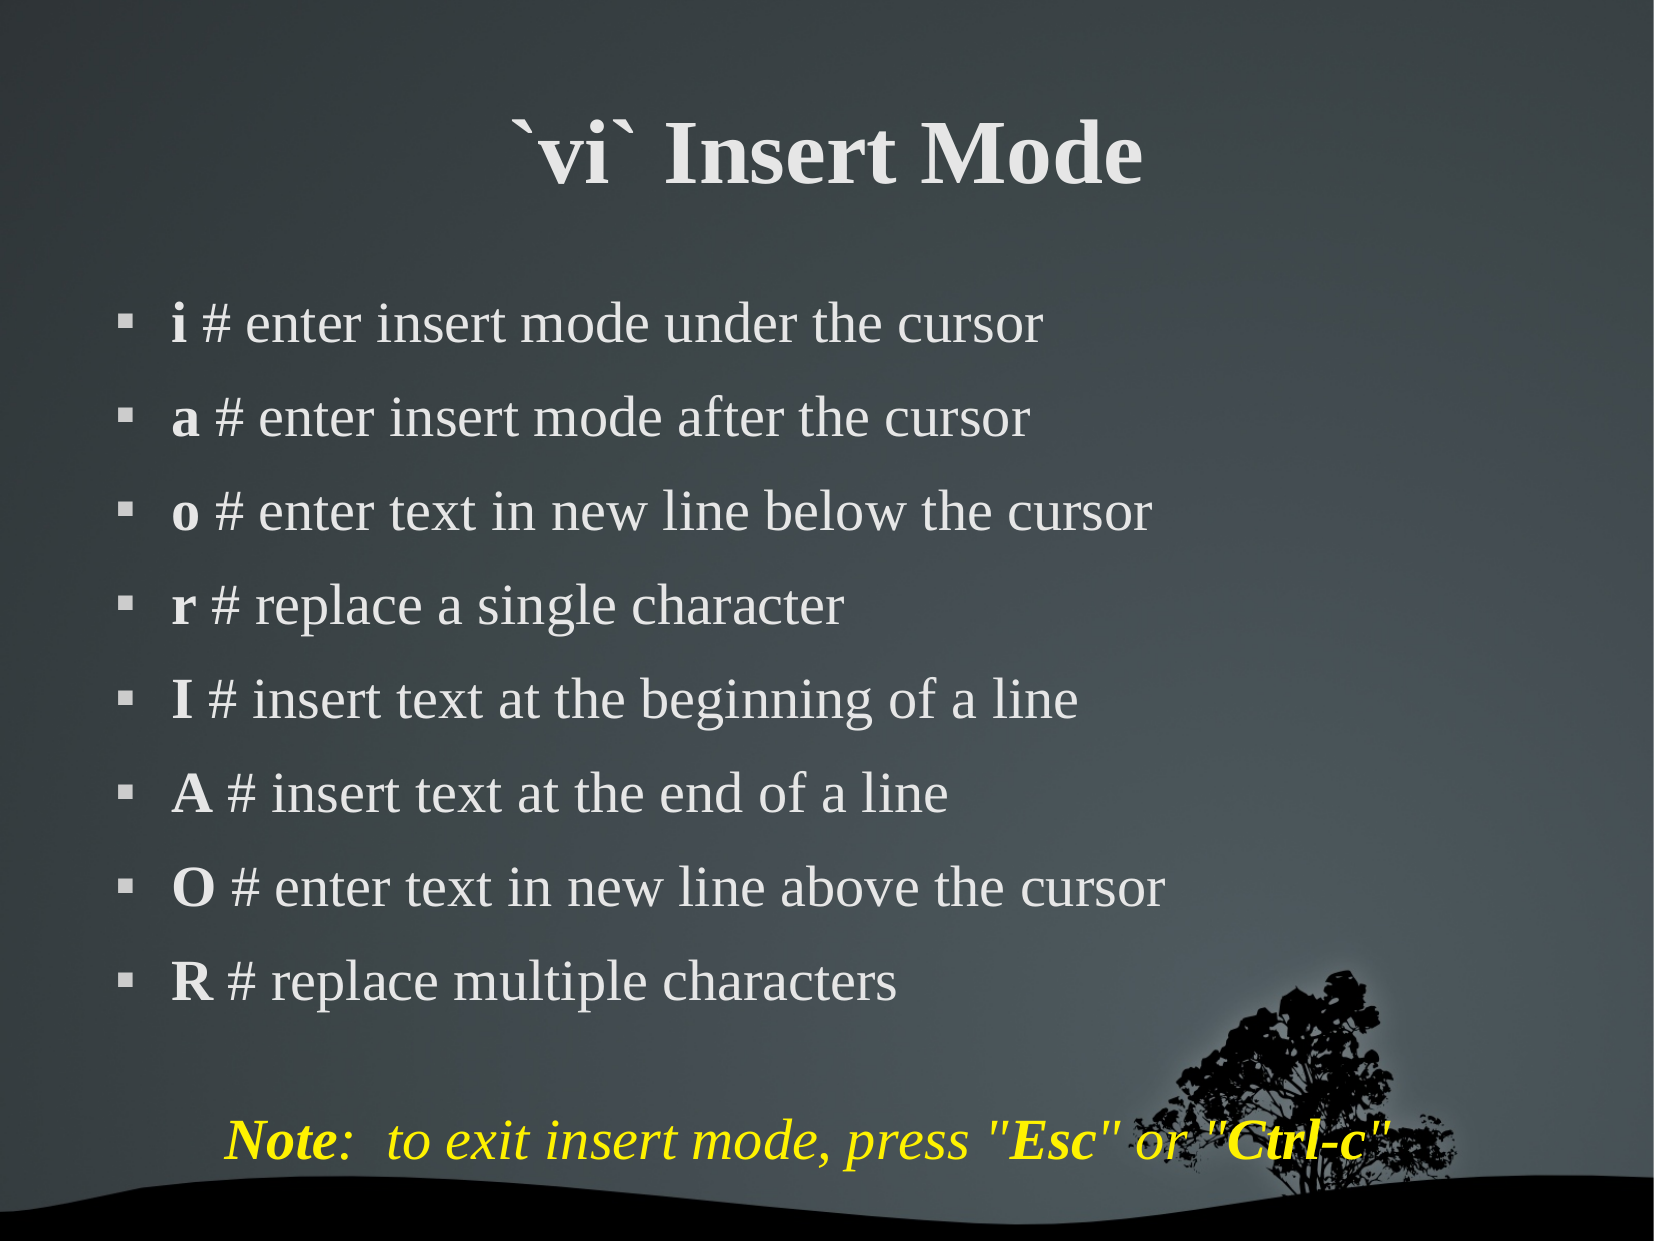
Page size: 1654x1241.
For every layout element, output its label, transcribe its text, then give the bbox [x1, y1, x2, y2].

title `vi` Insert Mode [82, 33, 1571, 273]
list i # enter insert mode under the cursor a # enter insert mode after the cursor o # enter text in new line below the cursor r # replace a single character I # insert text at the beginning of a line A # insert text at the end of a line O # enter text in new line above the cursor R # replace multiple characters Note: to exit insert mode, press "Esc" or "Ctrl-c" [82, 290, 1571, 1180]
picture [0, 0, 1654, 1241]
